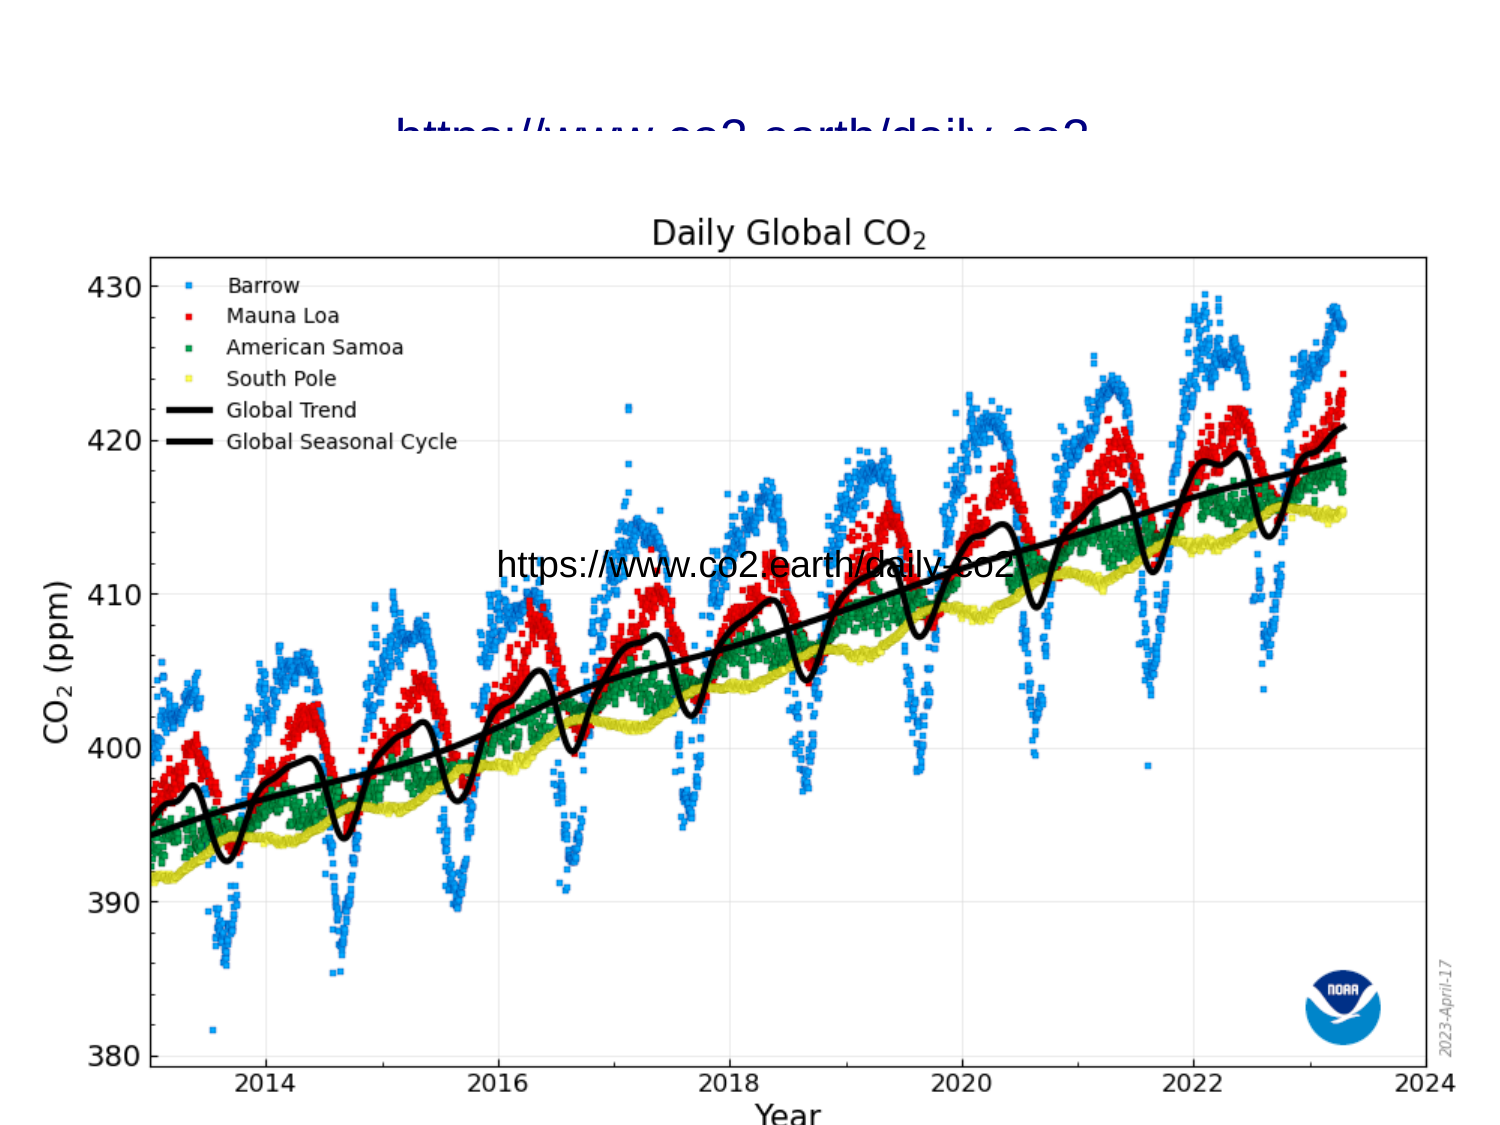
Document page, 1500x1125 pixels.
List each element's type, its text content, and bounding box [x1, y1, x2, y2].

picture [0, 131, 1500, 1125]
title https://www.co2.earth/daily-co2 [75, 44, 1425, 131]
text_box https://www.co2.earth/daily-co2 [481, 536, 1030, 594]
